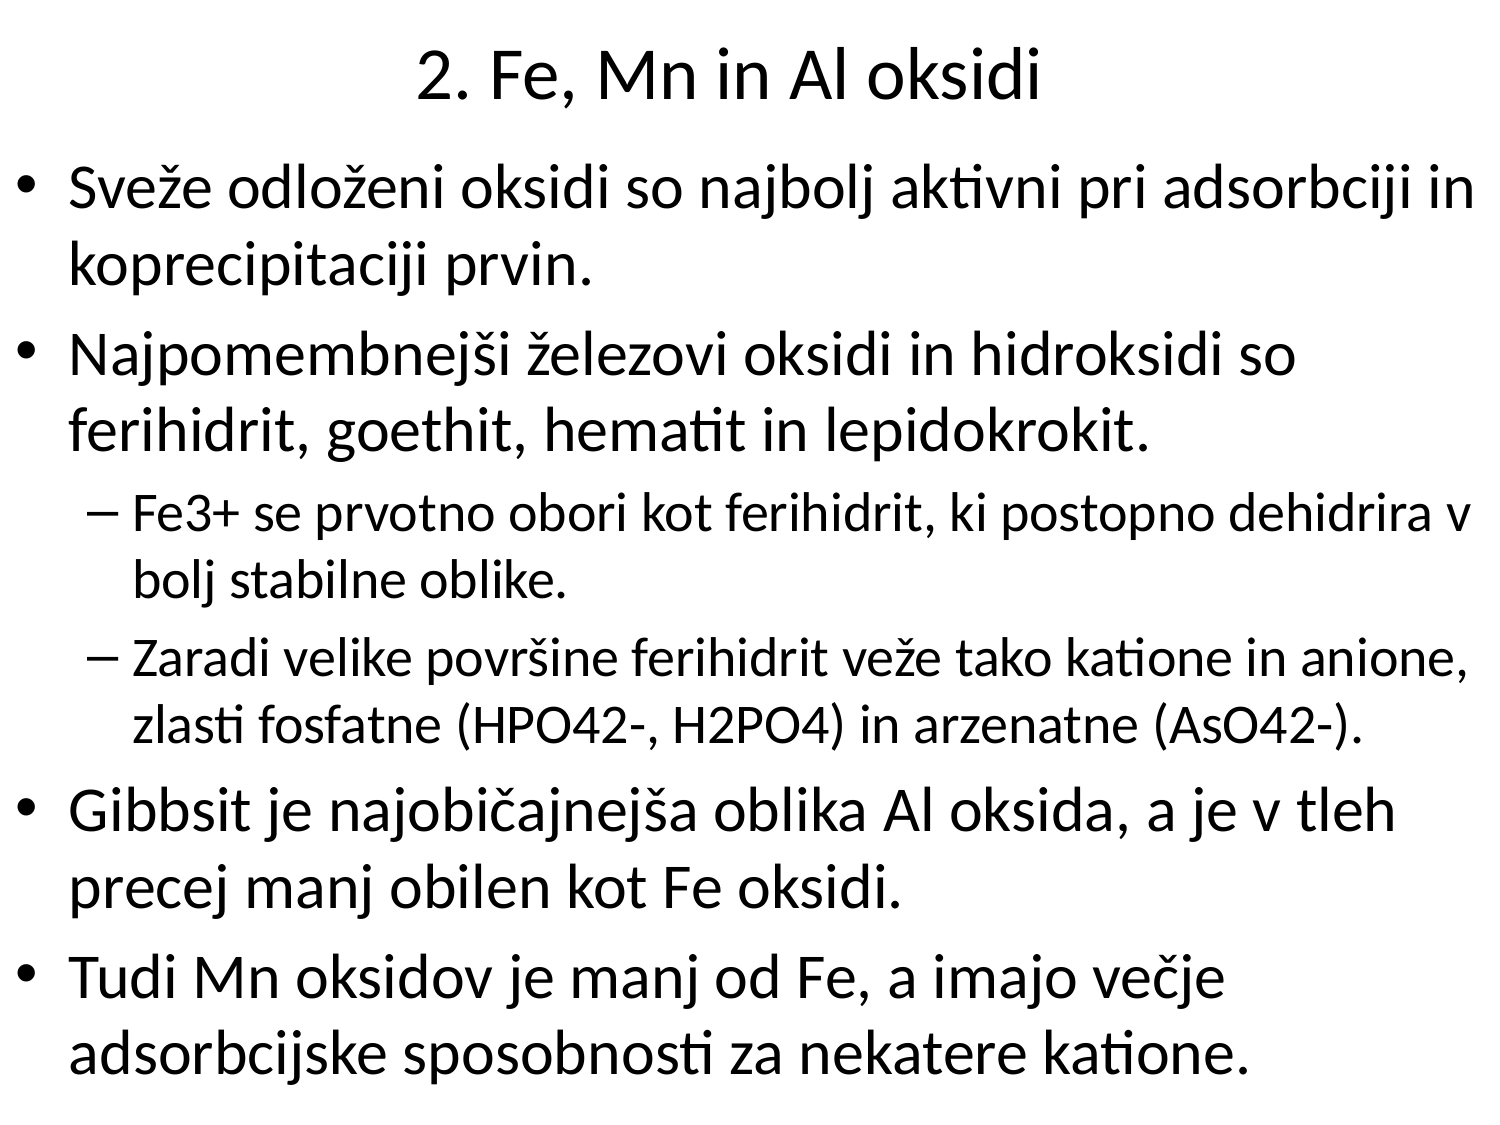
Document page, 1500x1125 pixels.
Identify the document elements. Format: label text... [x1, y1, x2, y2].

title 2. Fe, Mn in Al oksidi [64, 0, 1415, 126]
list Sveže odloženi oksidi so najbolj aktivni pri adsorbciji in koprecipitaciji prvin. Najpomembnejši železovi oksidi in hidroksidi so ferihidrit, goethit, hematit in lepidokrokit. Fe3+ se prvotno obori kot ferihidrit, ki postopno dehidrira v bolj stabilne oblike. Zaradi velike površine ferihidrit veže tako katione in anione, zlasti fosfatne (HPO42-, H2PO4) in arzenatne (AsO42-). Gibbsit je najobičajnejša oblika Al oksida, a je v tleh precej manj obilen kot Fe oksidi. Tudi Mn oksidov je manj od Fe, a imajo večje adsorbcijske sposobnosti za nekatere katione. [0, 137, 1500, 1125]
